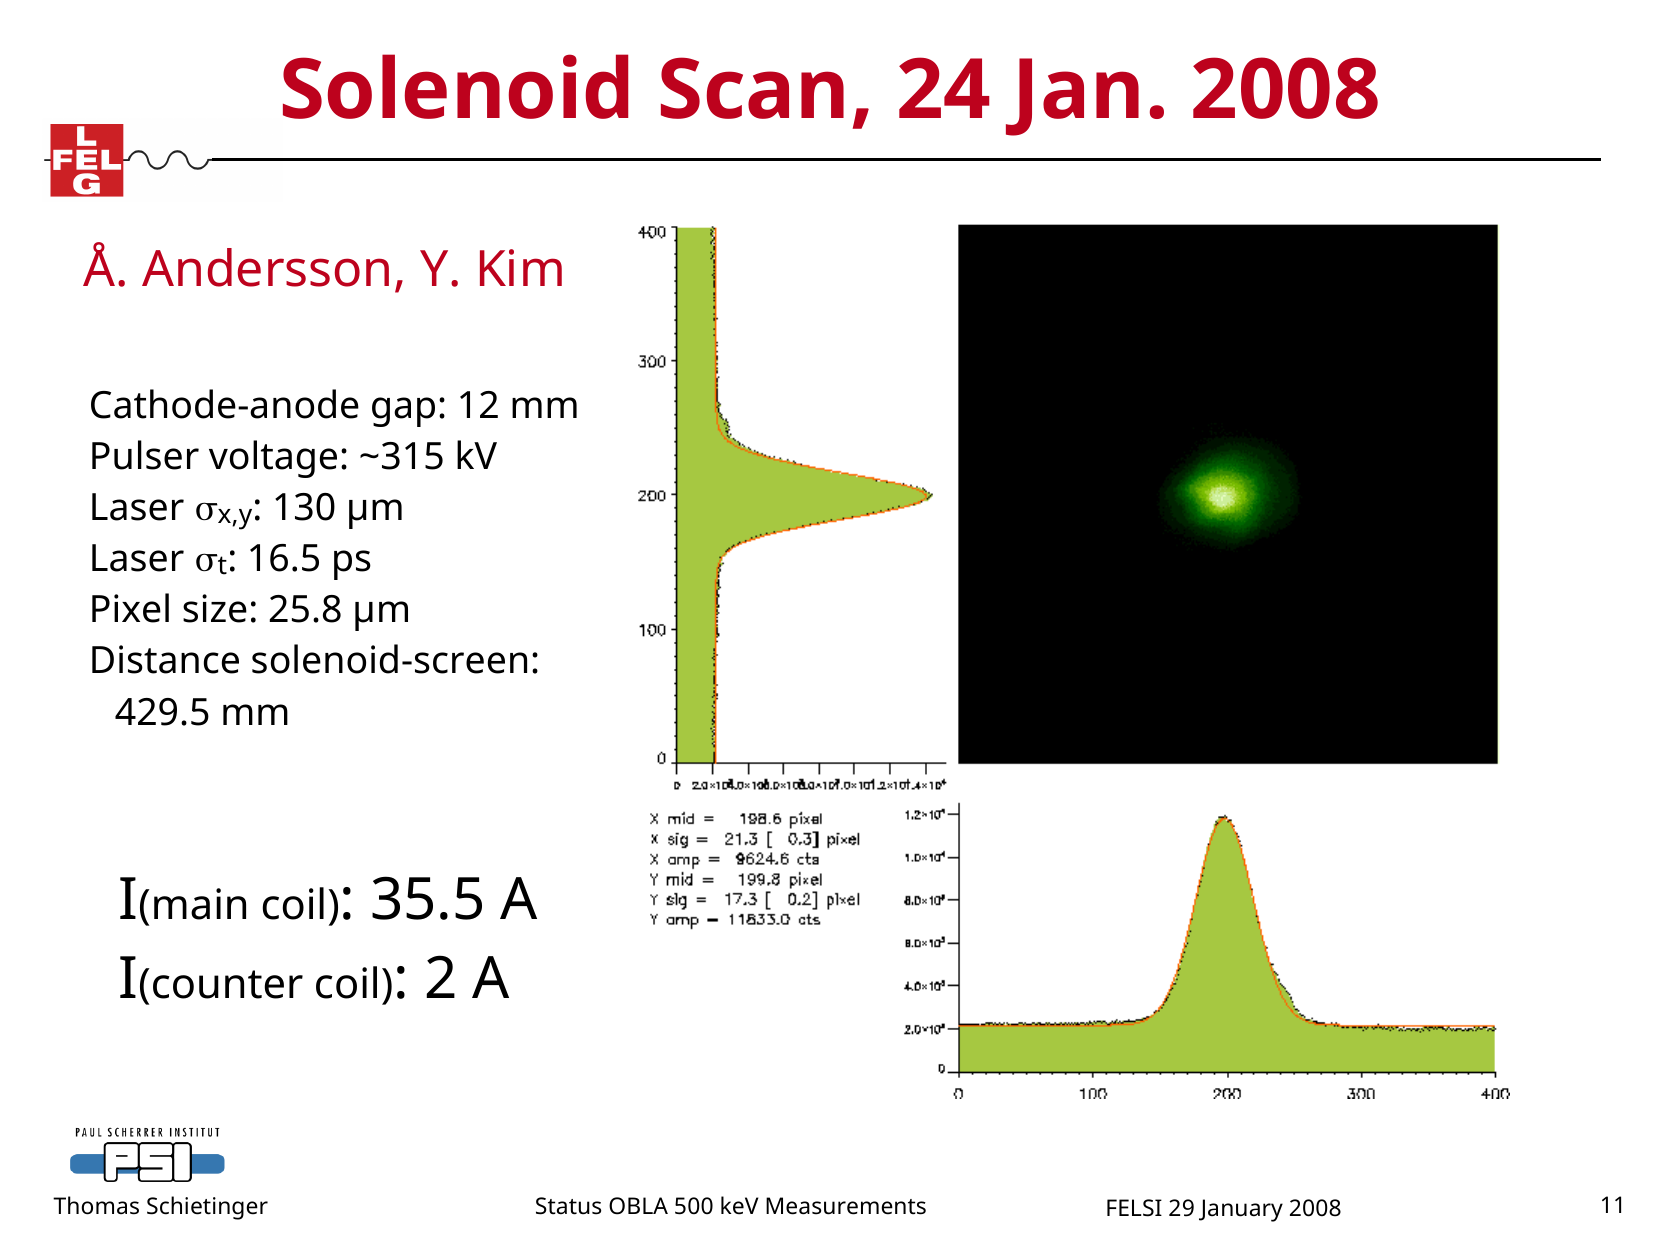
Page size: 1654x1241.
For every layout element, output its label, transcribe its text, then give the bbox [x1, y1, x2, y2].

picture [42, 118, 283, 202]
text_box Cathode-anode gap: 12 mm Pulser voltage: ~315 kV Laser x,y: 130 µm Laser t: 16.5 ps Pixel size: 25.8 µm Distance solenoid-screen: 429.5 mm [85, 378, 611, 704]
title Solenoid Scan, 24 Jan. 2008 [124, 17, 1537, 156]
text_box I(main coil): 35.5 A I(counter coil): 2 A [114, 857, 561, 992]
picture [637, 213, 1510, 1099]
text_box Å. Andersson, Y. Kim [79, 232, 568, 295]
picture [61, 1115, 235, 1190]
